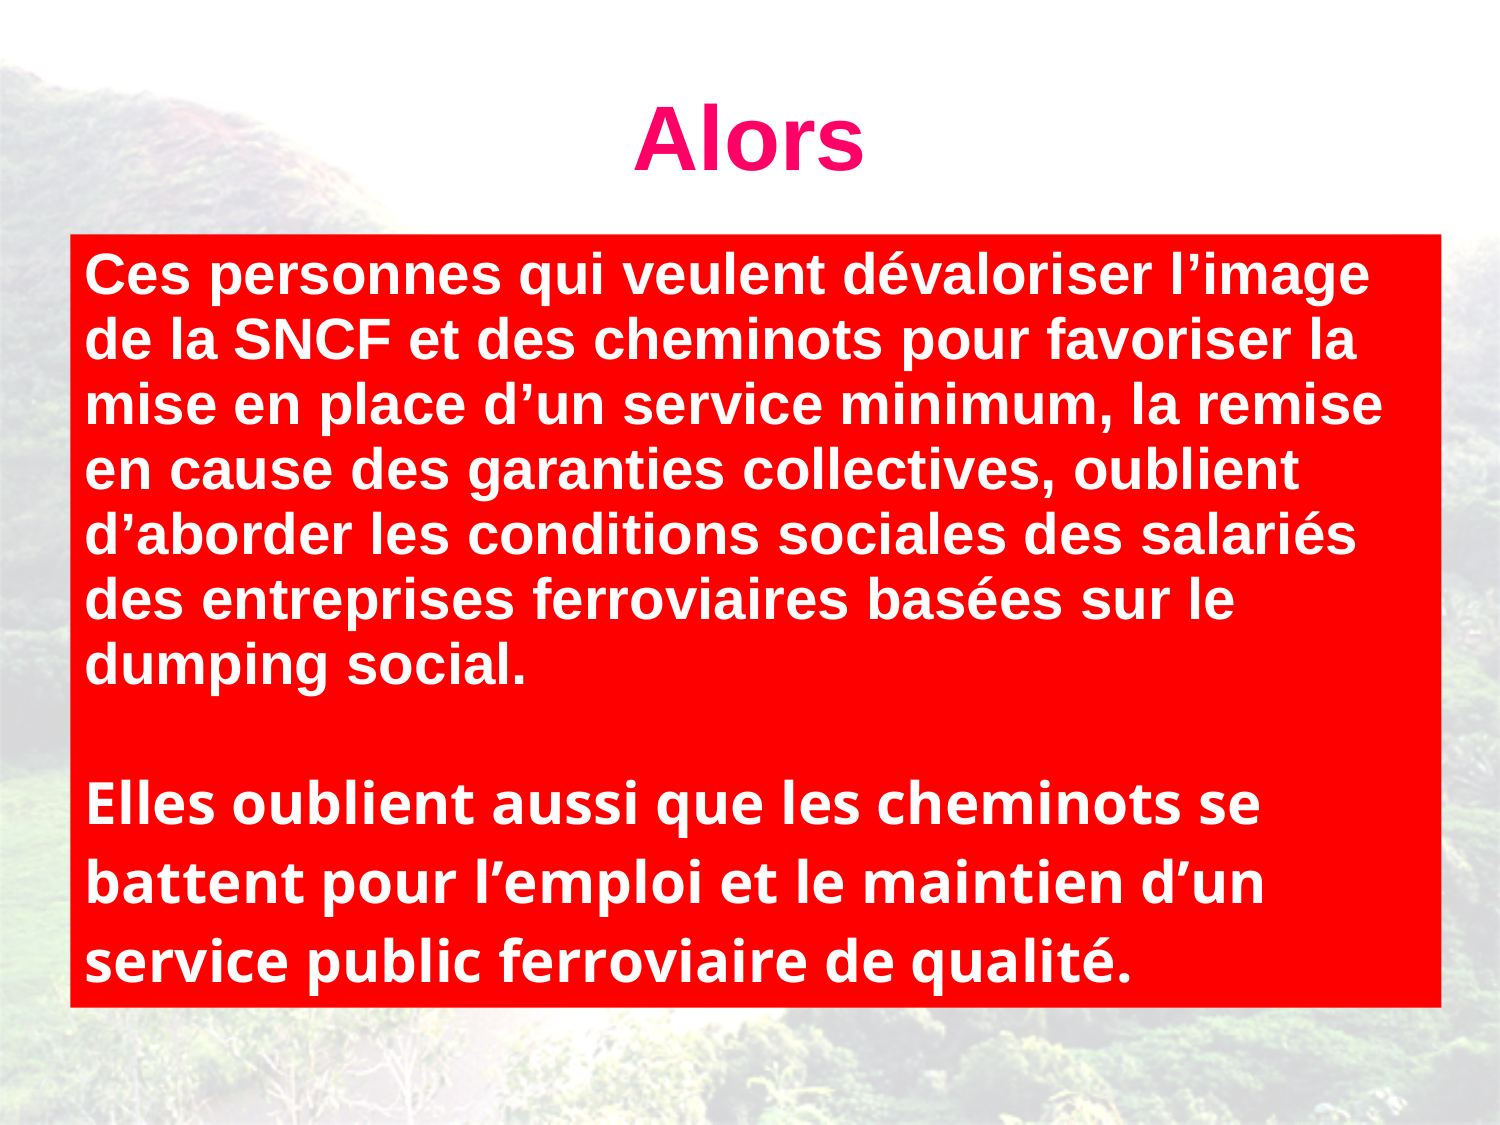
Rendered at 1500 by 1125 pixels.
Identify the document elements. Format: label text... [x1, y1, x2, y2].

title Alors [75, 45, 1426, 233]
picture [0, 0, 1500, 1125]
text_box Ces personnes qui veulent dévaloriser l’image de la SNCF et des cheminots pour favoriser la mise en place d’un service minimum, la remise en cause des garanties collectives, oublient d’aborder les conditions sociales des salariés des entreprises ferroviaires basées sur le dumping social. Elles oublient aussi que les cheminots se battent pour l’emploi et le maintien d’un service public ferroviaire de qualité. [70, 234, 1442, 1008]
